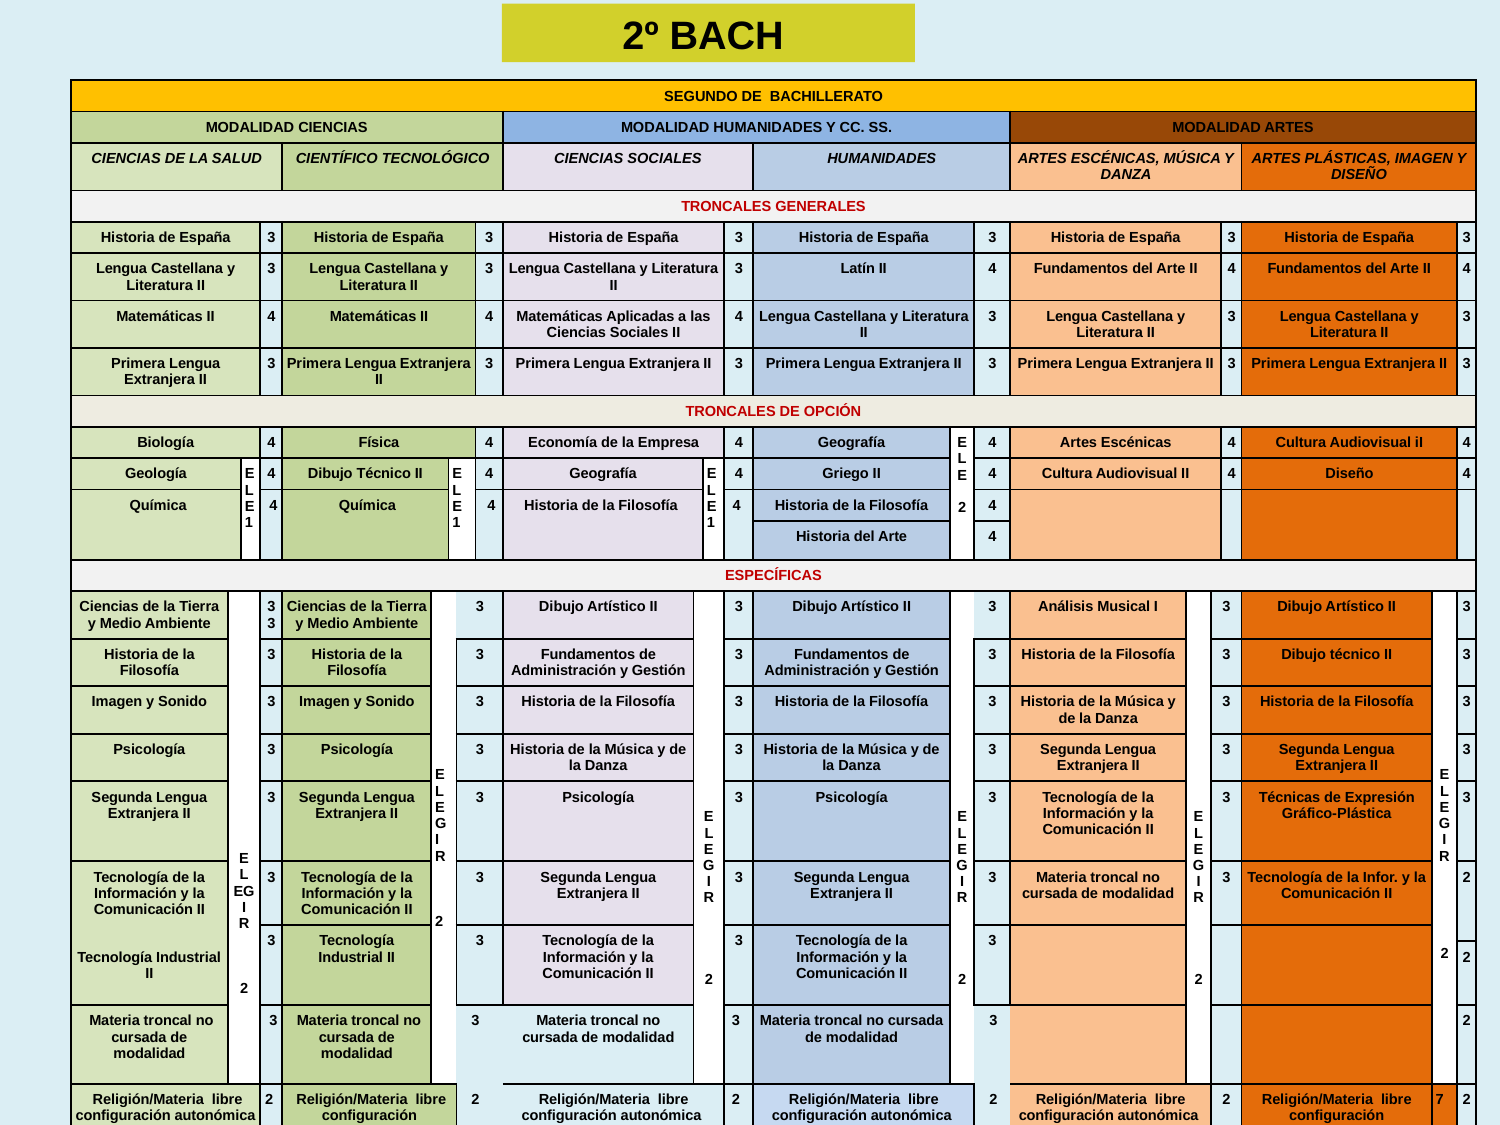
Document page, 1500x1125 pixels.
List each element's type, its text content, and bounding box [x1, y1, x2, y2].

table_cell 3 [1458, 735, 1475, 780]
table_cell 3 [456, 592, 502, 638]
table_cell 3 [975, 782, 1009, 860]
table_cell Psicología [283, 735, 430, 780]
table_cell 3 [725, 349, 752, 395]
table_cell Dibujo Artístico II [1242, 592, 1431, 638]
table_cell Materia troncal no cursada de modalidad [283, 1006, 430, 1083]
table_cell 3 [261, 254, 281, 300]
table_cell MODALIDAD CIENCIAS [72, 112, 502, 142]
table_cell Tecnología de la Infor. y la Comunicación II [1242, 862, 1431, 924]
table_cell Economía de la Empresa [504, 428, 723, 457]
table_cell 3 [725, 926, 752, 1004]
table_cell TRONCALES GENERALES [72, 191, 1475, 221]
table_cell 3 [725, 862, 752, 924]
table_cell 3 [725, 782, 752, 860]
table_cell 4 [725, 301, 752, 347]
table_cell Religión/Materia libre configuración autonómica [503, 1085, 723, 1125]
table_cell 3 [1222, 301, 1241, 347]
table_cell Historia de la Música y de la Danza [504, 735, 693, 780]
table_cell 3 [974, 1006, 1010, 1084]
table_cell Historia de España [754, 223, 973, 252]
table_cell Cultura Audiovisual II [1011, 459, 1220, 489]
table_cell 3 [975, 349, 1009, 395]
table_cell 4 [1458, 459, 1475, 489]
table_cell 3 [261, 1006, 281, 1083]
table_cell 3 [725, 735, 752, 780]
table_cell Historia de la Música y de la Danza [754, 735, 949, 780]
table_cell Lengua Castellana y Literatura II [1242, 301, 1456, 347]
table_cell Tecnología Industrial II [283, 926, 430, 1004]
table_cell ELE 2 [951, 428, 973, 559]
table_cell 2 [1458, 862, 1475, 940]
table_cell Materia troncal no cursada de modalidad [754, 1006, 949, 1083]
table_cell Primera Lengua Extranjera II [1242, 349, 1456, 395]
table_cell 3 [725, 223, 752, 252]
table_cell 4 [1458, 428, 1475, 457]
table_cell [1242, 1006, 1431, 1083]
table_cell [1010, 1006, 1185, 1083]
table_cell [1212, 1006, 1241, 1083]
table_cell Historia de la Filosofía [504, 687, 693, 733]
table_cell E L E G I R 2 [432, 592, 456, 1083]
table_cell CIENTÍFICO TECNOLÓGICO [283, 144, 502, 190]
table_cell 3 [975, 862, 1009, 924]
table_cell HUMANIDADES [754, 144, 1009, 190]
table_cell 3 [725, 687, 752, 733]
table_cell Materia troncal no cursada de modalidad [72, 1006, 227, 1083]
table_cell 3 [457, 926, 502, 1004]
table_cell Historia de la Filosofía [754, 687, 949, 733]
table_cell 3 [1212, 592, 1241, 638]
table_cell Dibujo Técnico II [283, 459, 448, 489]
table_cell Segunda Lengua Extranjera II [1011, 735, 1185, 780]
table_cell Biología [72, 428, 259, 457]
table_cell 4 [725, 459, 752, 489]
table_cell 3 [725, 592, 752, 638]
table_cell 2 [1458, 1006, 1475, 1083]
table_cell 4 [975, 428, 1009, 457]
table_cell Primera Lengua Extranjera II [1011, 349, 1220, 395]
table_cell 3 [261, 687, 281, 733]
table_cell 4 [725, 428, 752, 457]
table_cell 4 [261, 490, 281, 559]
table_cell 3 [975, 735, 1009, 780]
table_cell 3 [1458, 301, 1475, 347]
table_cell 3 [975, 926, 1009, 1004]
table_cell 3 [1458, 640, 1475, 685]
table_cell Ciencias de la Tierra y Medio Ambiente [283, 592, 430, 638]
table_cell Química [283, 490, 448, 559]
table_cell Historia de la Filosofía [283, 640, 430, 685]
table_cell Segunda Lengua Extranjera II [72, 782, 227, 860]
table_cell Artes Escénicas [1011, 428, 1220, 457]
table_cell 3 [457, 687, 502, 733]
table_cell Primera Lengua Extranjera II [283, 349, 475, 395]
table_cell Segunda Lengua Extranjera II [754, 862, 949, 924]
table_cell Tecnología de la Información y la Comunicación II [283, 862, 430, 924]
table_cell 4 [476, 459, 502, 489]
table_cell 3 [975, 223, 1009, 252]
table_cell 3 [1212, 687, 1241, 733]
table_cell Diseño [1242, 459, 1456, 489]
table_cell [1242, 926, 1431, 1004]
table_cell 3 [456, 1006, 503, 1084]
table_cell Fundamentos de Administración y Gestión [504, 640, 693, 685]
table_cell E L E G I R 2 [951, 592, 974, 1083]
table_cell 3 [261, 735, 281, 780]
table_cell MODALIDAD HUMANIDADES Y CC. SS. [504, 112, 1009, 142]
table_cell 3 [261, 223, 281, 252]
table_cell Historia de España [72, 223, 259, 252]
table_cell Dibujo Artístico II [504, 592, 693, 638]
table_cell E L E 1 [449, 459, 475, 559]
table_cell E L EG I R 2 [229, 592, 259, 1083]
table_cell 3 [261, 862, 281, 924]
table_cell 3 [1458, 349, 1475, 395]
table_cell Primera Lengua Extranjera II [72, 349, 259, 395]
table_cell Materia troncal no cursada de modalidad [503, 1006, 693, 1083]
table_cell [1212, 926, 1241, 1004]
table_cell ARTES ESCÉNICAS, MÚSICA Y DANZA [1011, 144, 1241, 190]
table_cell 4 [1222, 459, 1241, 489]
table_cell Segunda Lengua Extranjera II [283, 782, 430, 860]
table_cell 7 [1433, 1085, 1456, 1125]
table_cell Historia de la Filosofía [1011, 640, 1185, 685]
table_cell TRONCALES DE OPCIÓN [72, 396, 1475, 426]
table_cell 3 [457, 735, 502, 780]
table_cell Fundamentos de Administración y Gestión [754, 640, 949, 685]
table_cell Imagen y Sonido [72, 687, 227, 733]
table_cell [1011, 926, 1185, 1004]
table_cell E L E 1 [704, 459, 723, 559]
table_cell 2 [1458, 942, 1475, 1004]
table_cell 4 [725, 490, 752, 559]
table_cell 2 [975, 1084, 1010, 1125]
table_cell 3 [261, 782, 281, 860]
table_cell 4 [975, 459, 1009, 489]
table_cell Matemáticas II [283, 301, 475, 347]
table_cell Lengua Castellana y Literatura II [504, 254, 723, 300]
table_cell 2 [457, 1084, 503, 1125]
table_cell Historia de la Filosofía [72, 640, 227, 685]
table_cell Religión/Materia libre configuración autonómica [754, 1085, 973, 1125]
table_cell [1011, 490, 1220, 559]
table_cell Primera Lengua Extranjera II [754, 349, 973, 395]
table_cell Religión/Materia libre configuración autonómica [1010, 1085, 1210, 1125]
table_cell CIENCIAS DE LA SALUD [72, 144, 281, 190]
table_cell 3 [975, 687, 1009, 733]
table_cell 4 [476, 428, 502, 457]
table_cell 3 [1458, 592, 1475, 638]
table_cell Dibujo técnico II [1242, 640, 1431, 685]
table_cell Segunda Lengua Extranjera II [504, 862, 693, 924]
table_cell [1222, 490, 1241, 559]
table_cell Latín II [754, 254, 973, 300]
table_cell 3 [261, 926, 281, 1004]
table_cell Fundamentos del Arte II [1242, 254, 1456, 300]
table_cell [1242, 490, 1456, 559]
table_cell 3 [725, 640, 752, 685]
table_cell 3 [476, 223, 502, 252]
table_cell Segunda Lengua Extranjera II [1242, 735, 1431, 780]
table_cell Cultura Audiovisual iI [1242, 428, 1456, 457]
table_cell 4 [975, 254, 1009, 300]
table_cell 3 [1458, 687, 1475, 733]
table_cell 3 [1212, 862, 1241, 924]
table_cell Lengua Castellana y Literatura II [283, 254, 475, 300]
table_cell Historia de la Filosofía [504, 490, 702, 559]
table_cell Historia de España [1011, 223, 1220, 252]
table_cell 3 [1212, 782, 1241, 860]
table_cell 3 [975, 301, 1009, 347]
table_cell Matemáticas Aplicadas a las Ciencias Sociales II [504, 301, 723, 347]
table_cell Fundamentos del Arte II [1011, 254, 1220, 300]
table_cell [1458, 490, 1475, 559]
table_cell Lengua Castellana y Literatura II [72, 254, 259, 300]
table_cell Historia de España [504, 223, 723, 252]
table_cell 4 [1222, 254, 1241, 300]
table_cell ESPECÍFICAS [72, 561, 1475, 590]
table_cell MODALIDAD ARTES [1011, 112, 1475, 142]
table_cell ELEG I R 2 [1433, 592, 1456, 1083]
table_cell Dibujo Artístico II [754, 592, 949, 638]
table_cell Tecnología de la Información y la Comunicación II [754, 926, 949, 1004]
table_cell 3 [725, 254, 752, 300]
table_cell 4 [476, 490, 502, 559]
table_cell Materia troncal no cursada de modalidad [1011, 862, 1185, 924]
table_cell Religión/Materia libre configuración autonómica [72, 1085, 259, 1125]
table_cell Geografía [754, 428, 949, 457]
text_box 2º BACH [501, 3, 915, 63]
table_cell Lengua Castellana y Literatura II [1011, 301, 1220, 347]
table_cell Geografía [504, 459, 702, 489]
table_cell 4 [261, 459, 281, 489]
table_cell Historia de España [283, 223, 475, 252]
table_cell Tecnología Industrial II [72, 941, 227, 1004]
table_cell Historia de la Filosofía [1242, 687, 1431, 733]
table_cell ELEG I R 2 [1187, 592, 1210, 1083]
table_cell 3 [1222, 349, 1241, 395]
table_cell 3 [476, 349, 502, 395]
table_cell Geología [72, 459, 240, 489]
table_cell Imagen y Sonido [283, 687, 430, 733]
table_cell 3 [1222, 223, 1241, 252]
table_cell 3 [261, 349, 281, 395]
table_cell 3 [975, 640, 1009, 685]
table_cell Análisis Musical I [1011, 592, 1185, 638]
table_cell Física [283, 428, 475, 457]
table_cell Química [72, 490, 240, 559]
table_cell CIENCIAS SOCIALES [504, 144, 752, 190]
table_cell Ciencias de la Tierra y Medio Ambiente [72, 592, 227, 638]
table_cell 3 [476, 254, 502, 300]
table_cell 3 [974, 592, 1009, 638]
table_cell Tecnología de la Información y la Comunicación II [72, 862, 227, 941]
table_cell 2 [1458, 1085, 1475, 1125]
table_cell Lengua Castellana y Literatura II [754, 301, 973, 347]
table_cell Psicología [754, 782, 949, 860]
table_cell 4 [1222, 428, 1241, 457]
table_cell 2 [725, 1085, 752, 1125]
table_cell Matemáticas II [72, 301, 259, 347]
table_cell 4 [476, 301, 502, 347]
table_cell Psicología [504, 782, 693, 860]
table_cell E L E 1 [242, 459, 259, 559]
table_cell 3 [1458, 223, 1475, 252]
table_cell 2 [1212, 1085, 1241, 1125]
table_cell Técnicas de Expresión Gráfico-Plástica [1242, 782, 1431, 860]
table_cell Religión/Materia libre configuración autonómica [283, 1085, 456, 1125]
table_cell Historia de la Música y de la Danza [1011, 687, 1185, 733]
table_cell 2 [261, 1085, 281, 1125]
table_cell 4 [1458, 254, 1475, 300]
table_cell Primera Lengua Extranjera II [504, 349, 723, 395]
table_cell Tecnología de la Información y la Comunicación II [1011, 782, 1185, 860]
table_cell 4 [975, 522, 1009, 559]
table_cell 3 [457, 640, 502, 685]
table_cell 3 [457, 862, 502, 924]
table_cell 4 [261, 301, 281, 347]
table_cell Psicología [72, 735, 227, 780]
table_cell Religión/Materia libre configuración autonómica [1242, 1085, 1431, 1125]
table_cell 3 [1458, 782, 1475, 860]
table_header SEGUNDO DE BACHILLERATO [72, 81, 1475, 111]
table_cell Tecnología de la Información y la Comunicación II [504, 926, 693, 1004]
table_cell 4 [261, 428, 281, 457]
table_cell Historia de la Filosofía [754, 490, 949, 520]
table_cell 3 [261, 640, 281, 685]
table_cell E L E G I R 2 [694, 592, 723, 1083]
table_cell ARTES PLÁSTICAS, IMAGEN Y DISEÑO [1242, 144, 1475, 190]
table_cell Griego II [754, 459, 949, 489]
table_cell 3 [1212, 640, 1241, 685]
table_cell Historia de España [1242, 223, 1456, 252]
table_cell 3 [457, 782, 502, 860]
table_cell 33 [261, 592, 281, 638]
table_cell 4 [975, 490, 1009, 520]
table_cell 3 [725, 1006, 752, 1083]
table_cell Historia del Arte [754, 522, 949, 559]
table_cell 3 [1212, 735, 1241, 780]
